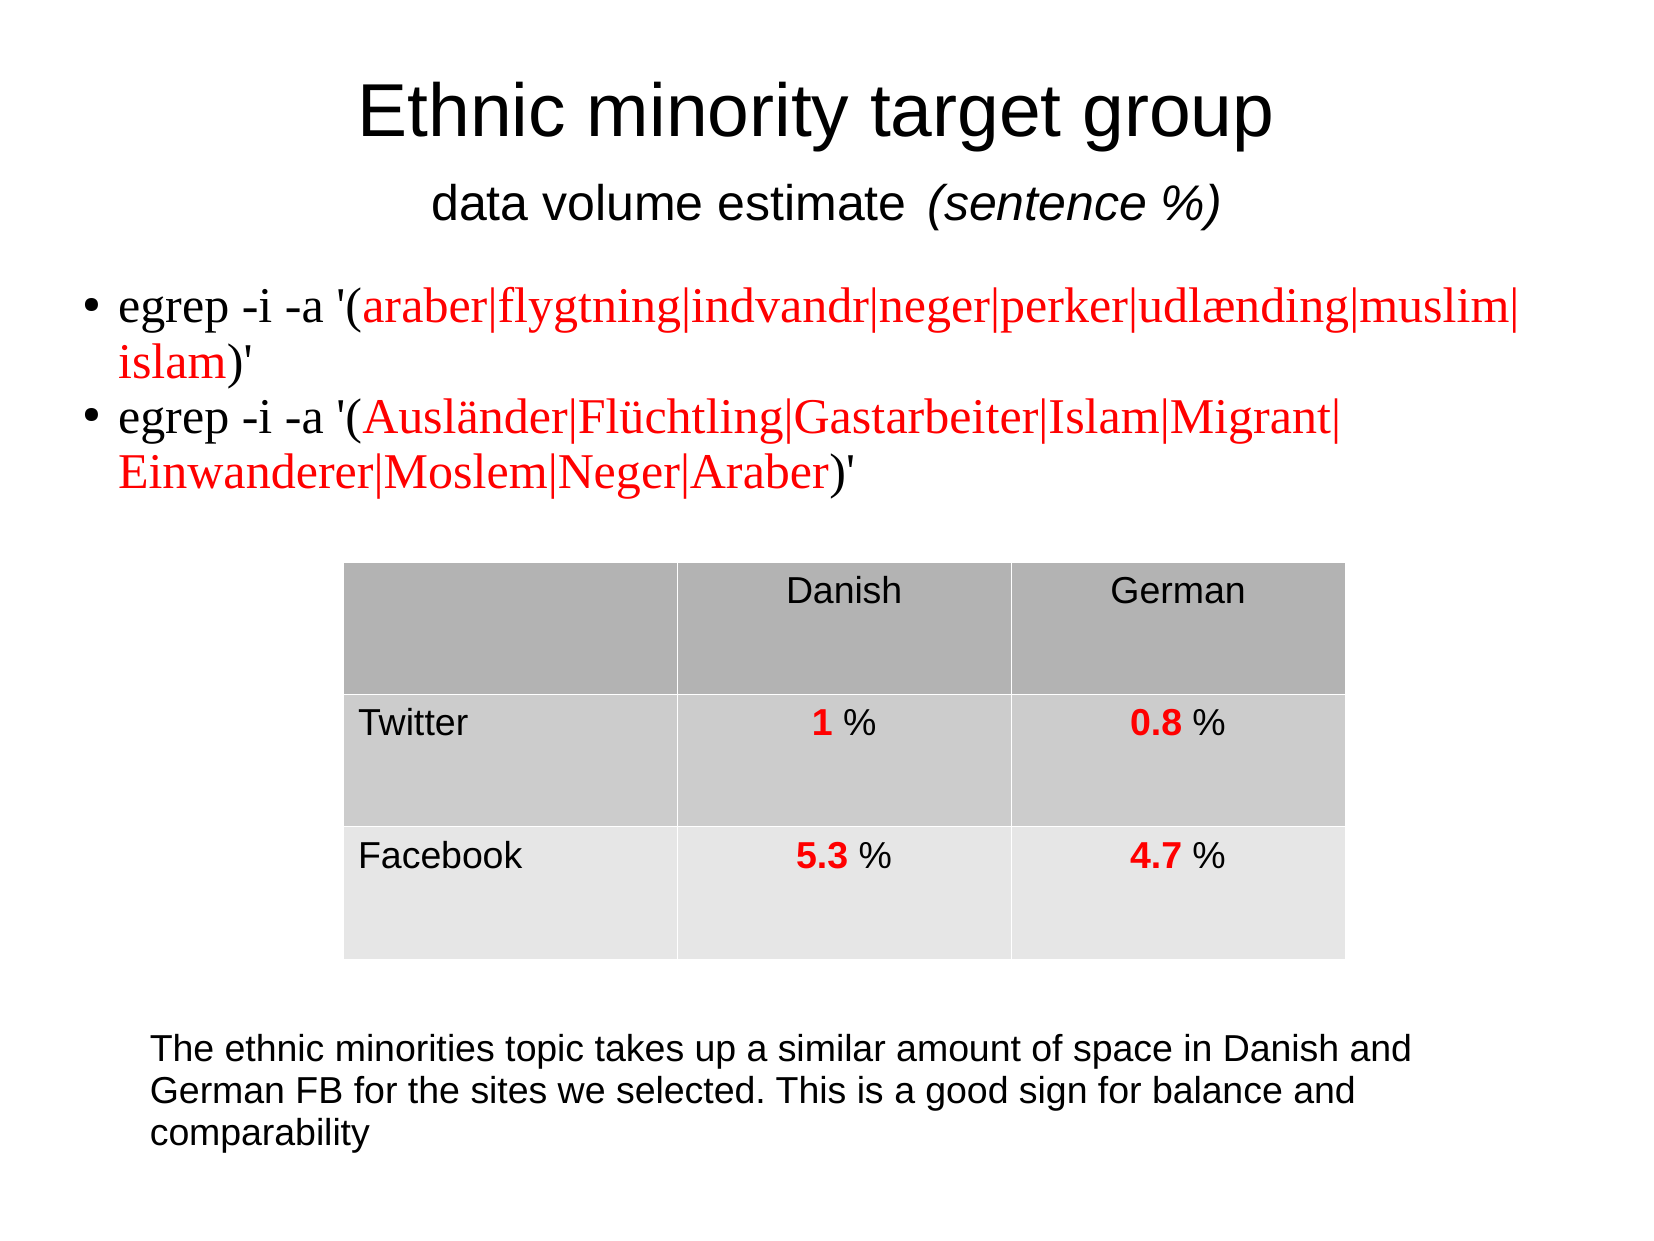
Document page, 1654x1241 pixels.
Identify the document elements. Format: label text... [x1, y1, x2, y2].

table_cell Twitter [344, 695, 677, 826]
table_cell 1 % [678, 695, 1011, 826]
table_cell 5.3 % [678, 827, 1011, 959]
table_cell 0.8 % [1012, 695, 1345, 826]
table_cell 4.7 % [1012, 827, 1345, 959]
text_box The ethnic minorities topic takes up a similar amount of space in Danish and German FB for the sites we selected. This is a good sign for balance and comparability [135, 1020, 1471, 1161]
table_cell Facebook [344, 827, 677, 959]
subtitle egrep -i -a '(araber|flygtning|indvandr|neger|perker|udlænding|muslim|islam)' egrep -i -a '(Ausländer|Flüchtling|Gastarbeiter|Islam|Migrant|Einwanderer|Moslem|Neger|Araber)' [82, 267, 1571, 510]
table_header [344, 563, 677, 694]
title Ethnic minority target group data volume estimate (sentence %) [82, 49, 1571, 257]
table_header German [1012, 563, 1345, 694]
table_header Danish [678, 563, 1011, 694]
